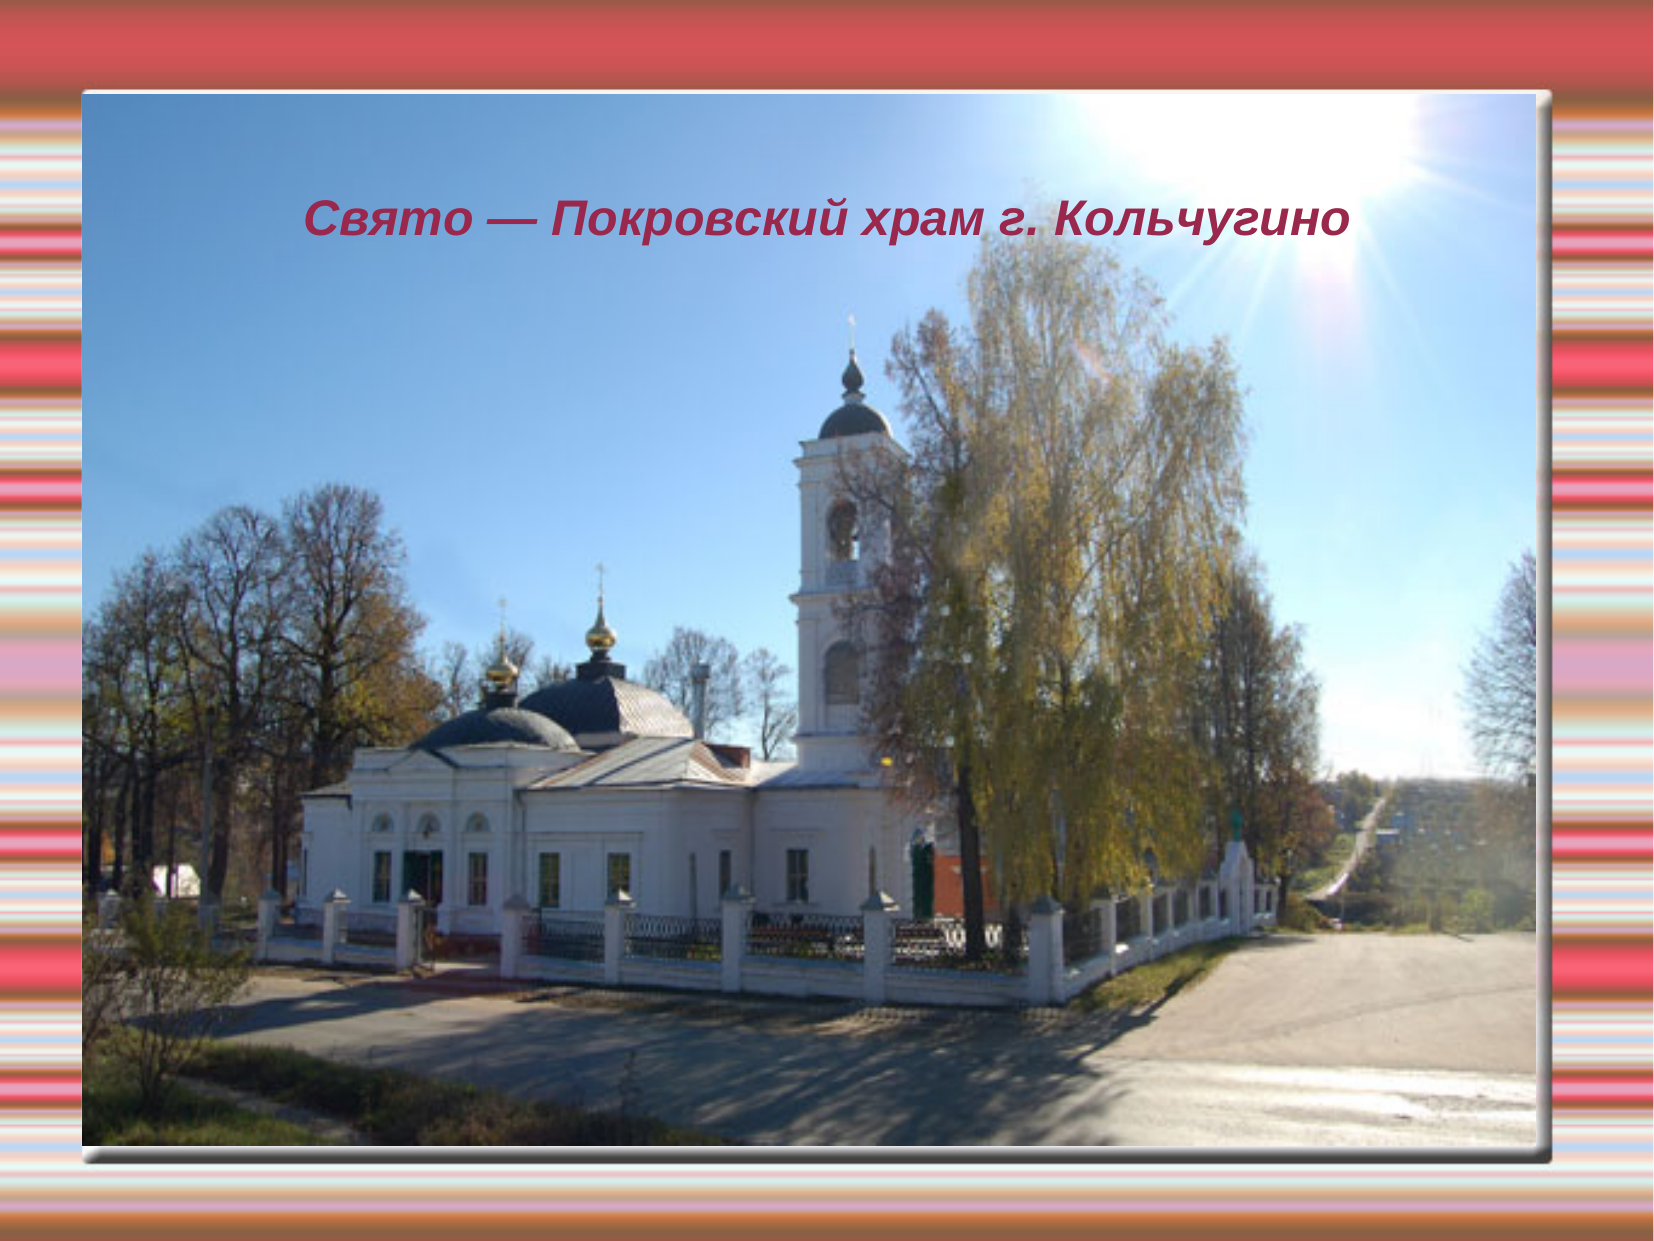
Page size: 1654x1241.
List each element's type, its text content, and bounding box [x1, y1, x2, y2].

title Свято — Покровский храм г. Кольчугино [121, 114, 1534, 322]
picture [0, 0, 1654, 1241]
